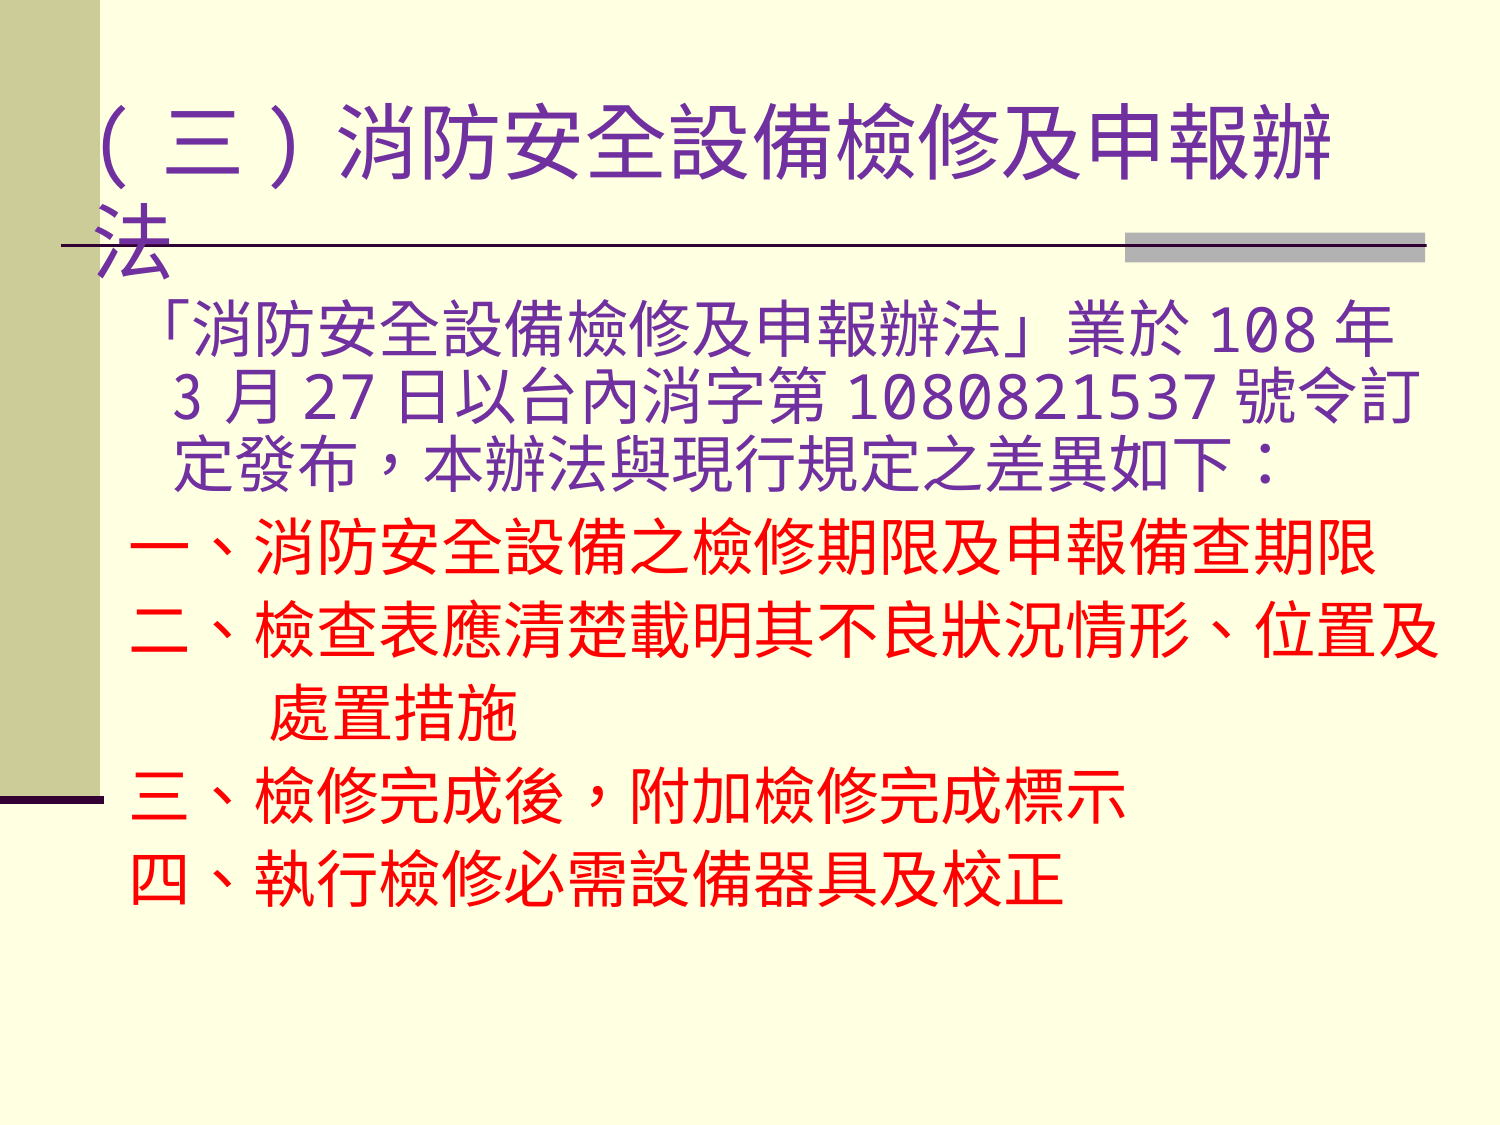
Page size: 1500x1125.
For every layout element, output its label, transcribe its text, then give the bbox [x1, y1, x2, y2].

title (三)消防安全設備檢修及申報辦法 [76, 125, 1427, 256]
list 「消防安全設備檢修及申報辦法」業於108年3月27日以台內消字第1080821537號令訂定發布，本辦法與現行規定之差異如下： 一、消防安全設備之檢修期限及申報備查期限 二、檢查表應清楚載明其不良狀況情形、位置及 處置措施 三、檢修完成後，附加檢修完成標示 四、執行檢修必需設備器具及校正 [113, 290, 1459, 1000]
